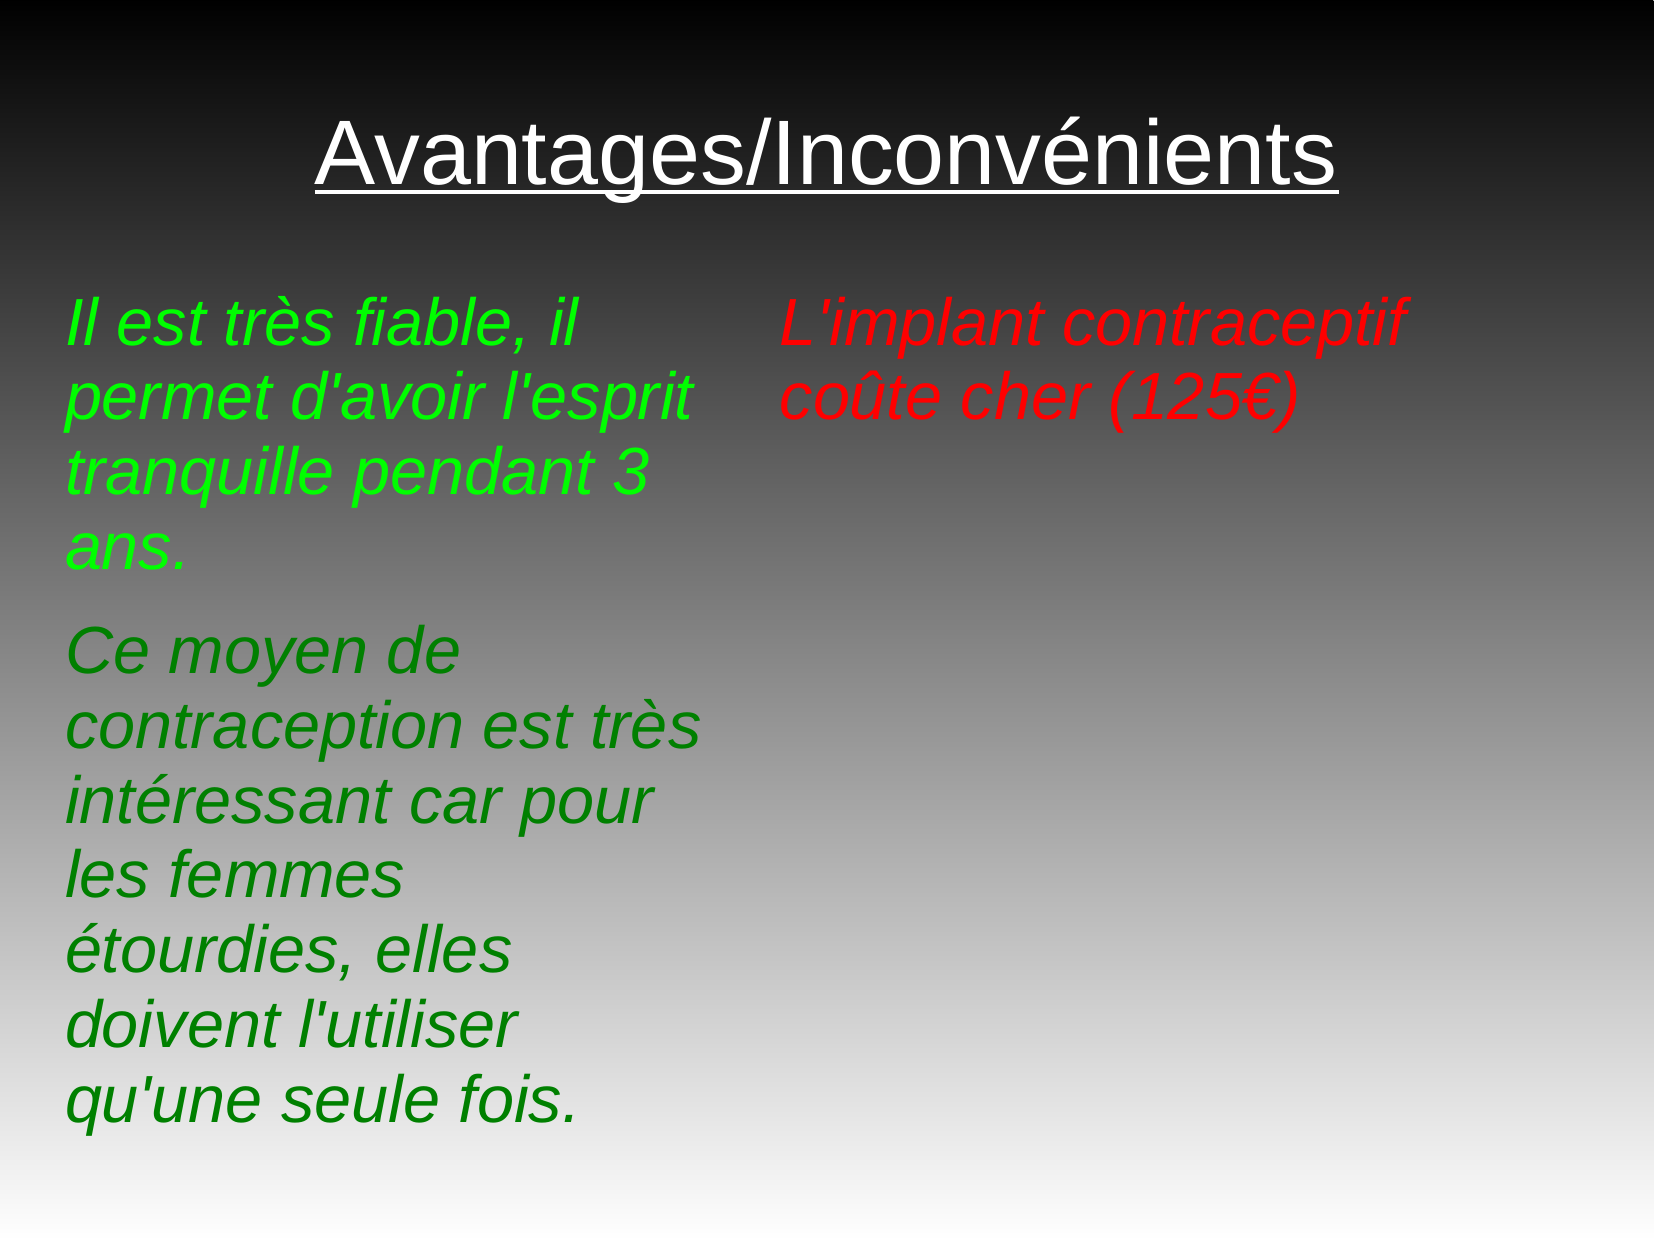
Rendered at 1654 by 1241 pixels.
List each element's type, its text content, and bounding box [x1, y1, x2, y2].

list L'implant contraceptif coûte cher (125€) [708, 284, 1424, 1004]
list Il est très fiable, il permet d'avoir l'esprit tranquille pendant 3 ans. Ce moyen de contraception est très intéressant car pour les femmes étourdies, elles doivent l'utiliser qu'une seule fois. [0, 284, 709, 1137]
title Avantages/Inconvénients [82, 49, 1571, 257]
